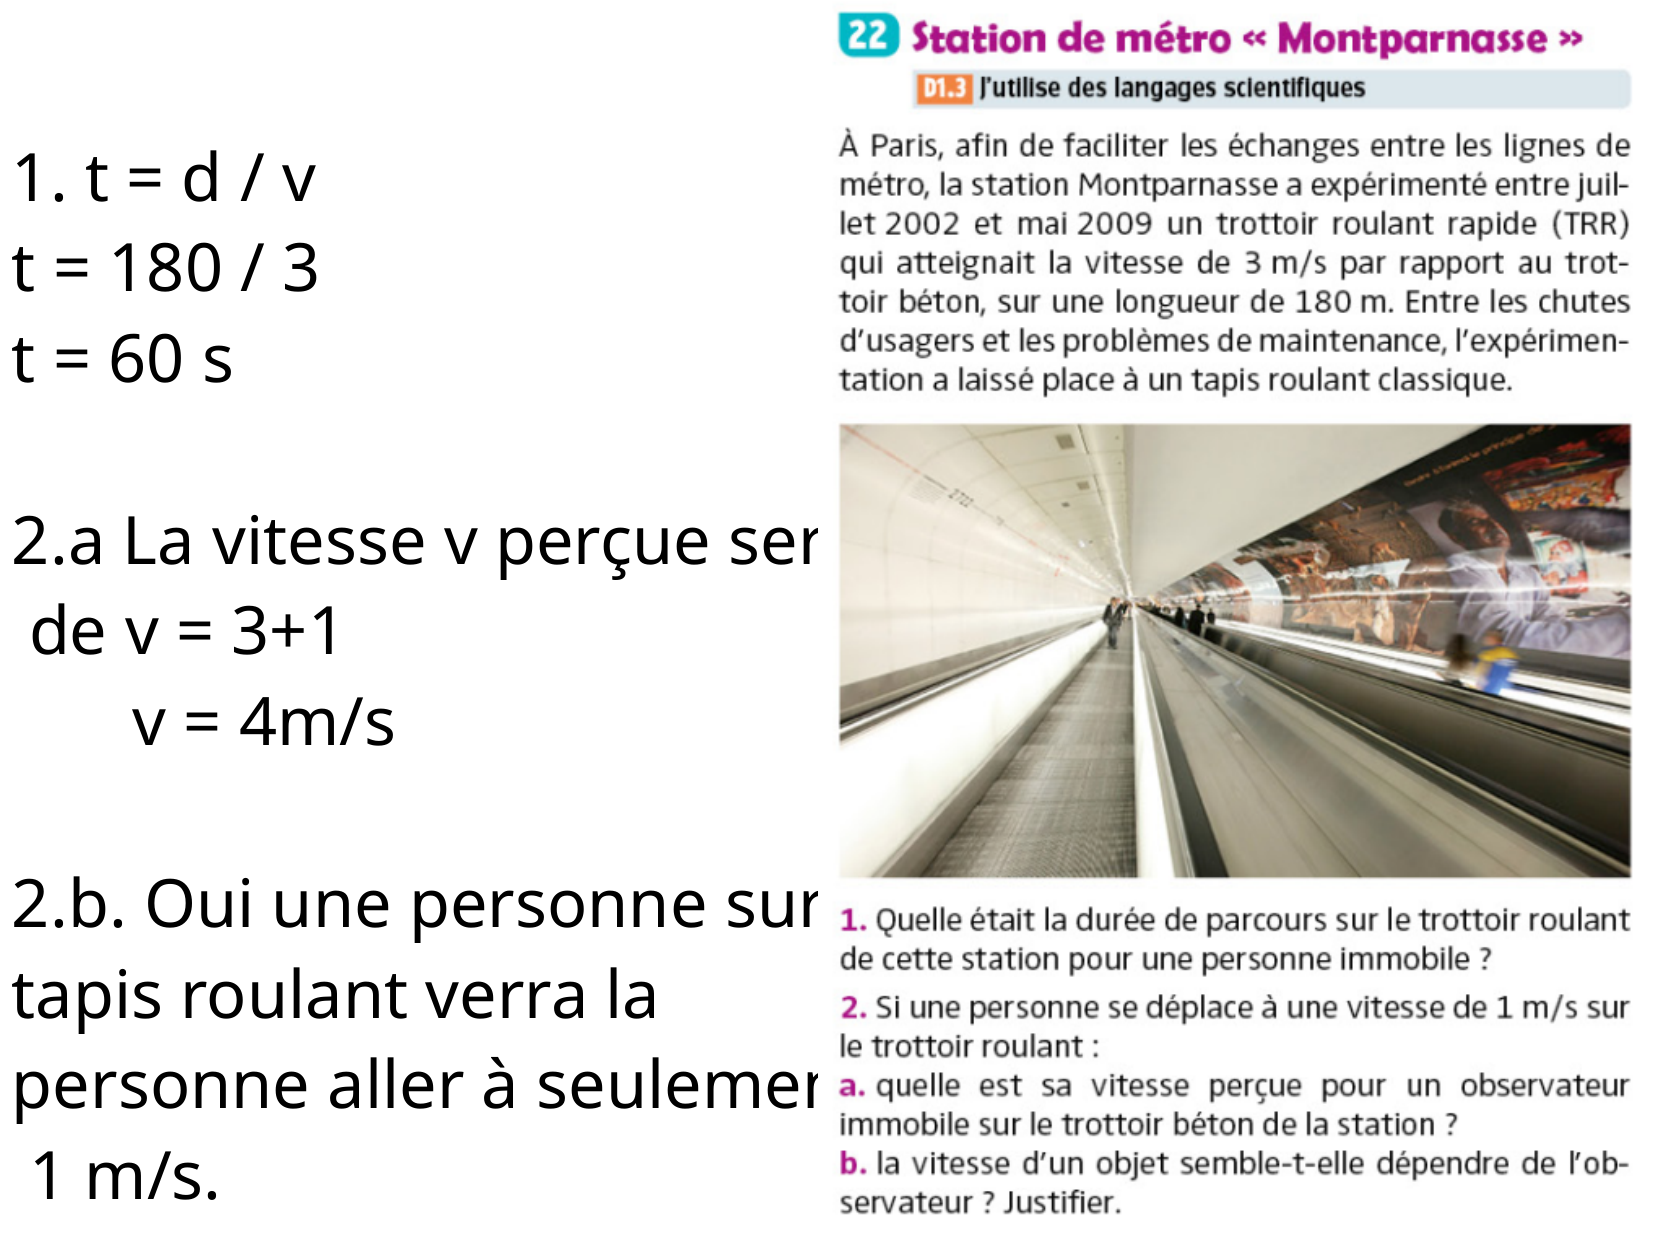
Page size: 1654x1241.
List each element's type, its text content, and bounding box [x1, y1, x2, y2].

subtitle 1. t = d / v t = 180 / 3 t = 60 s 2.a La vitesse v perçue sera de v = 3+1 v = 4m/s 2.b. Oui une personne sur le tapis roulant verra la personne aller à seulement 1 m/s. [11, 129, 818, 1229]
picture [818, 0, 1654, 1229]
